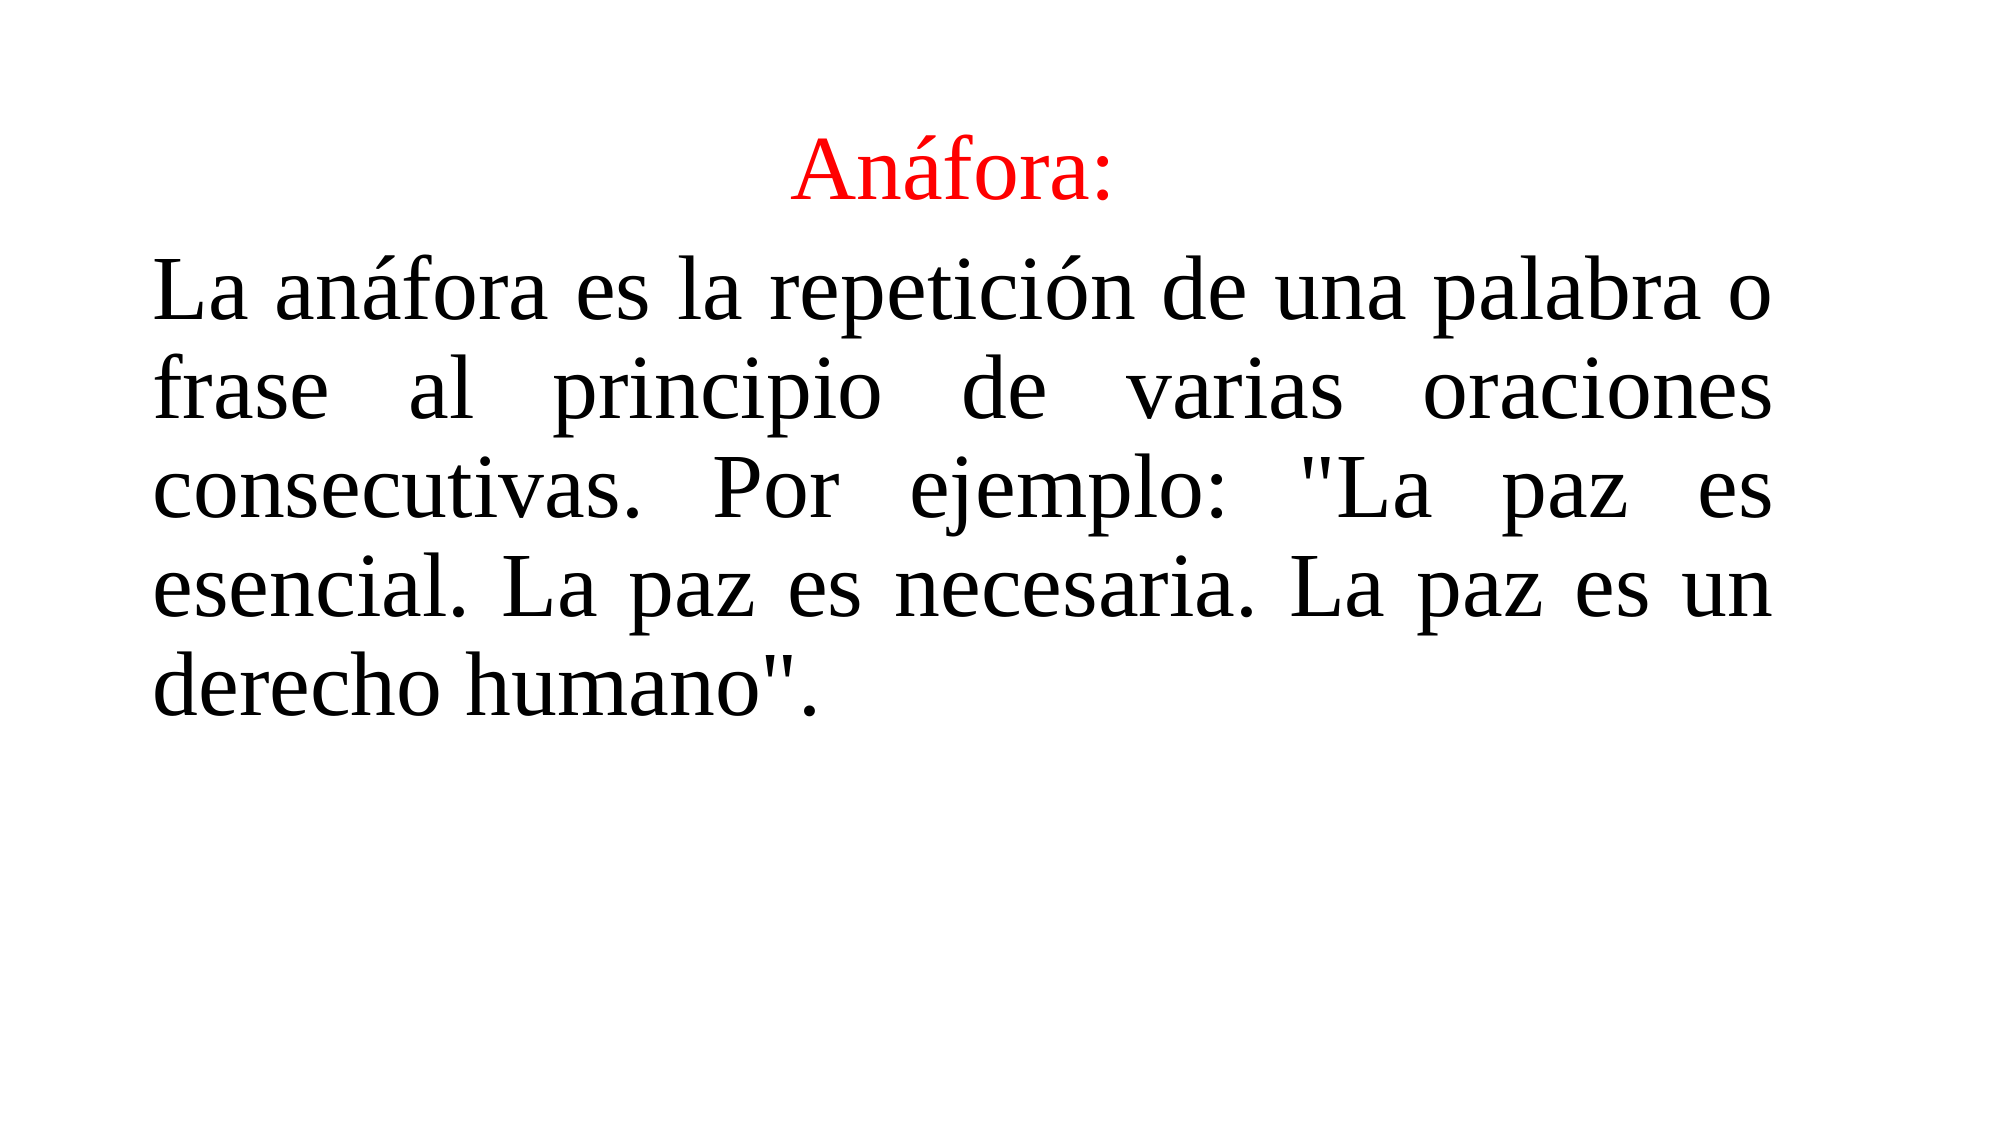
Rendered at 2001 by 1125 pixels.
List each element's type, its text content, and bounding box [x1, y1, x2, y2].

list Anáfora: La anáfora es la repetición de una palabra o frase al principio de varias oraciones consecutivas. Por ejemplo: "La paz es esencial. La paz es necesaria. La paz es un derecho humano". [137, 112, 1863, 1014]
